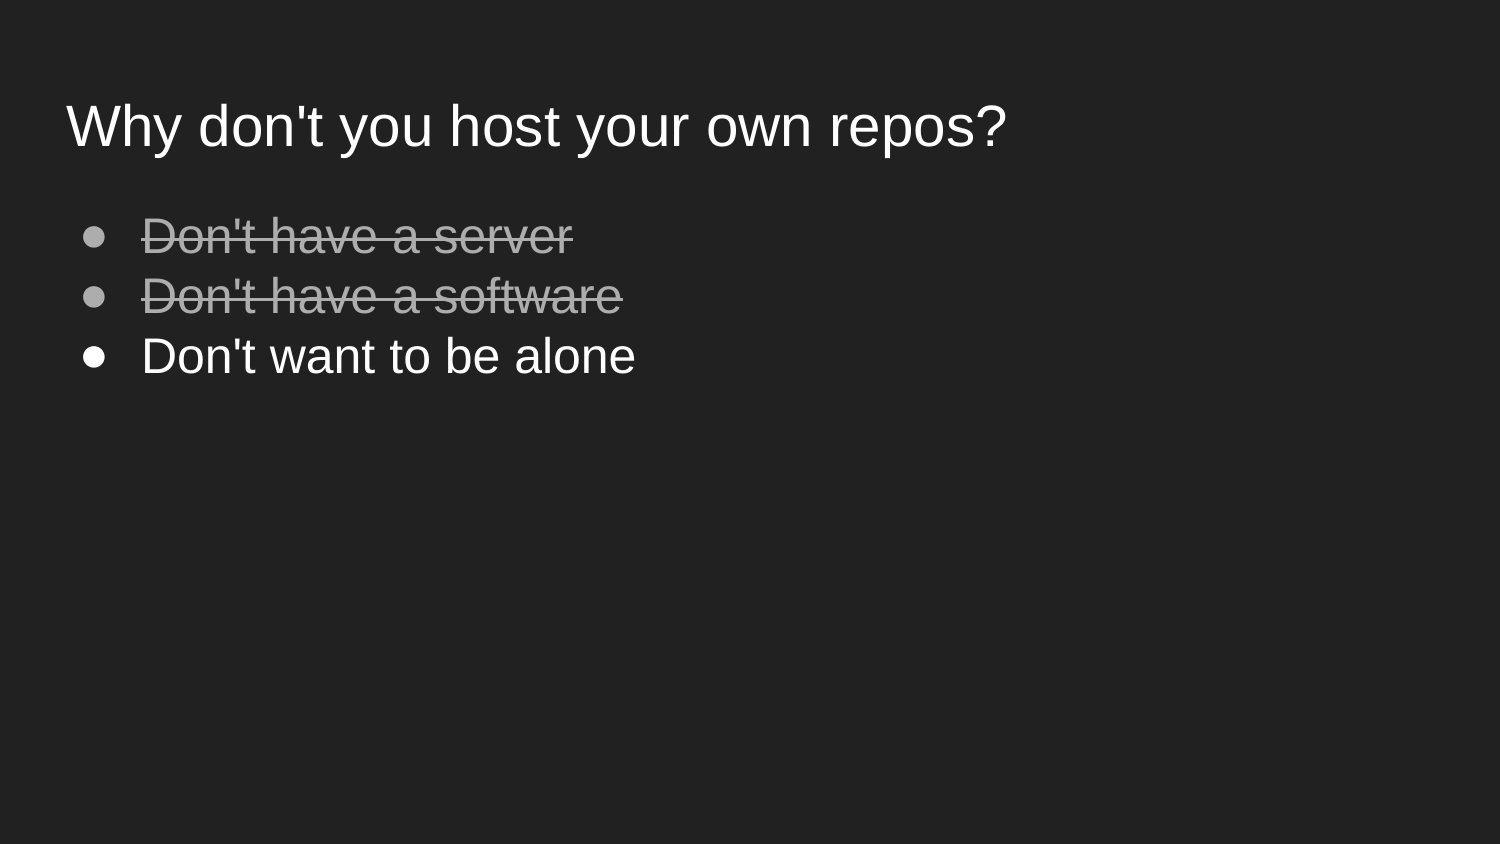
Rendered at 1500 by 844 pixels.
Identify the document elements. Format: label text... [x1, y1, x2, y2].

list Don't have a server Don't have a software Don't want to be alone [51, 189, 1449, 750]
title Why don't you host your own repos? [51, 72, 1449, 167]
